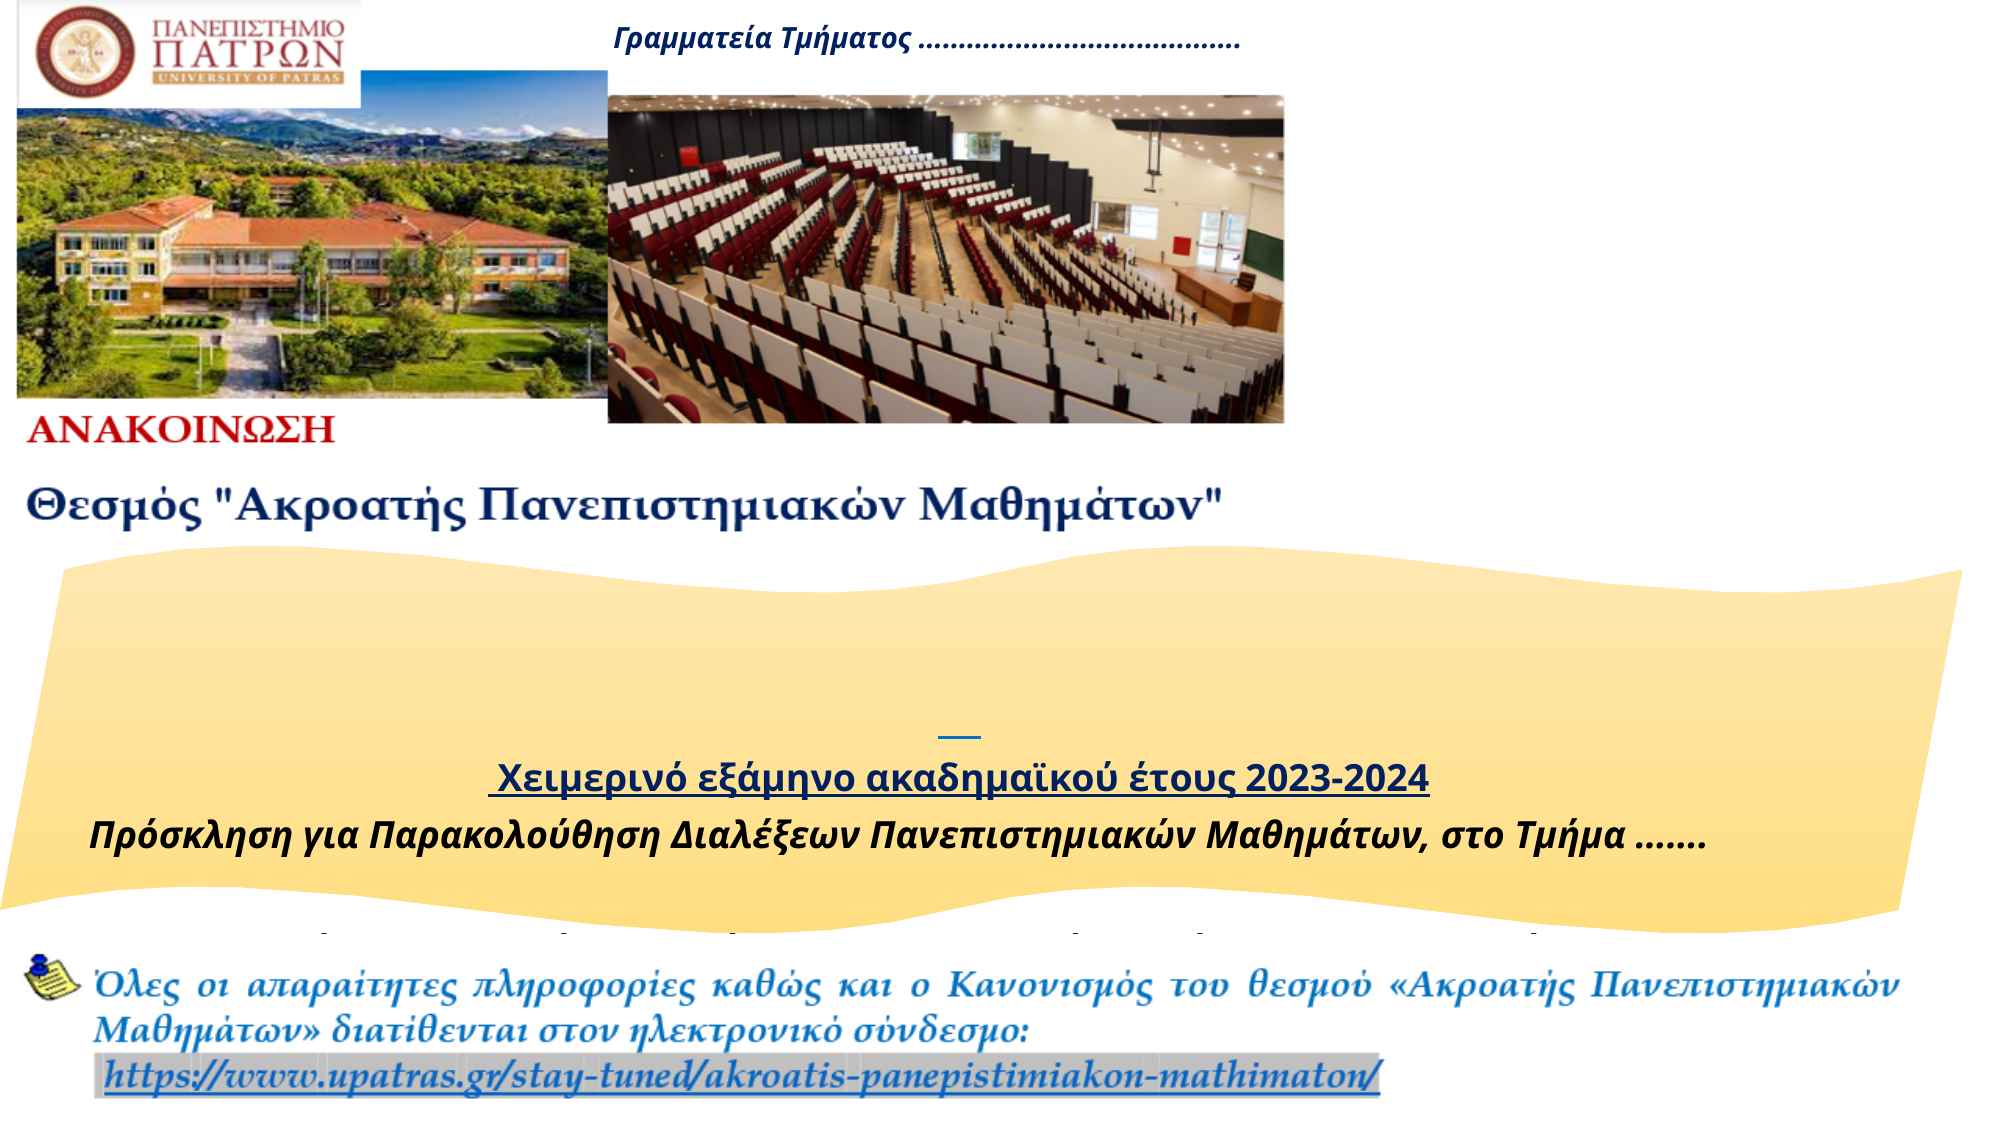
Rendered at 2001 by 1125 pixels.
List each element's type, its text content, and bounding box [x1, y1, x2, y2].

picture [0, 0, 1976, 533]
text_box Γραμματεία Τμήματος …………………………………. [598, 12, 1976, 63]
picture [3, 934, 1972, 1116]
text_box Χειμερινό εξάμηνο ακαδημαϊκού έτους 2023-2024 Πρόσκληση για Παρακολούθηση Διαλέξεων Πανεπιστημιακών Μαθημάτων, στο Τμήμα ……. Οι ενδιαφερόμενοι υποβάλλουν αίτηση ηλεκτρονικά, με βάση τα προσωπικά τους ενδιαφέροντα, από 01/09/2023 έως 24/09/2023, για το προσεχές χειμερινό εξάμηνο στο σύνδεσμο: http://auditor.upatras.gr/ [0, 545, 1963, 934]
